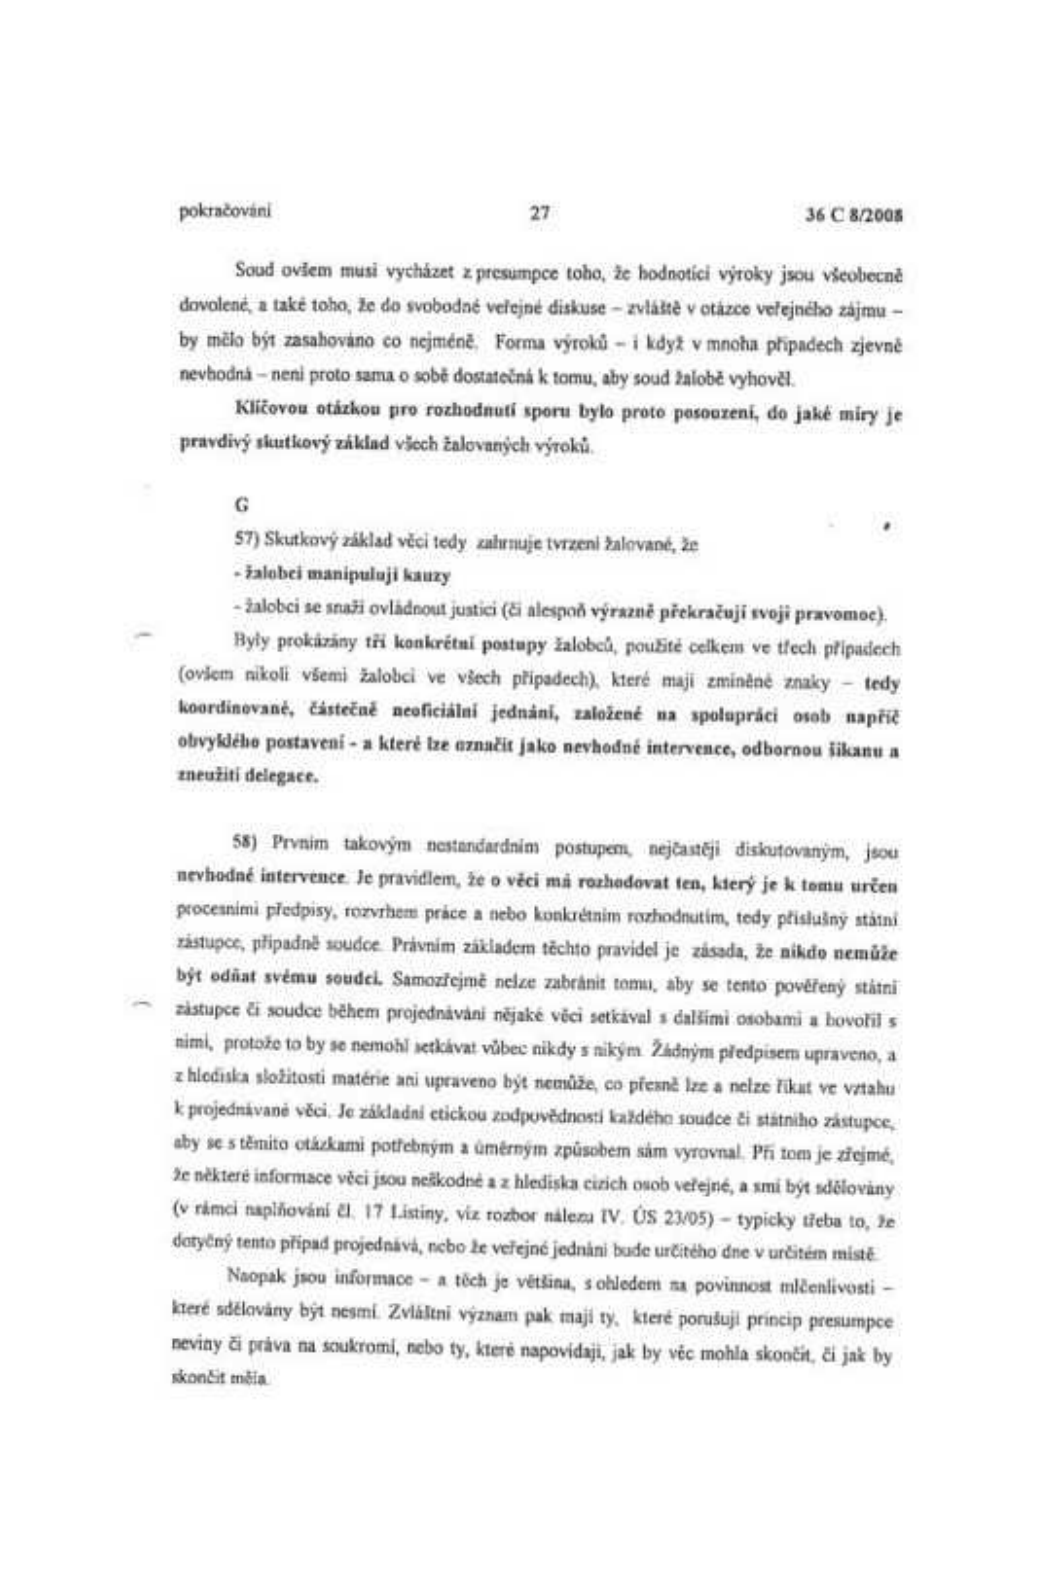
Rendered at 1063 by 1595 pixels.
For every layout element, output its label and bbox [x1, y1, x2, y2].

picture [62, 154, 1008, 1446]
